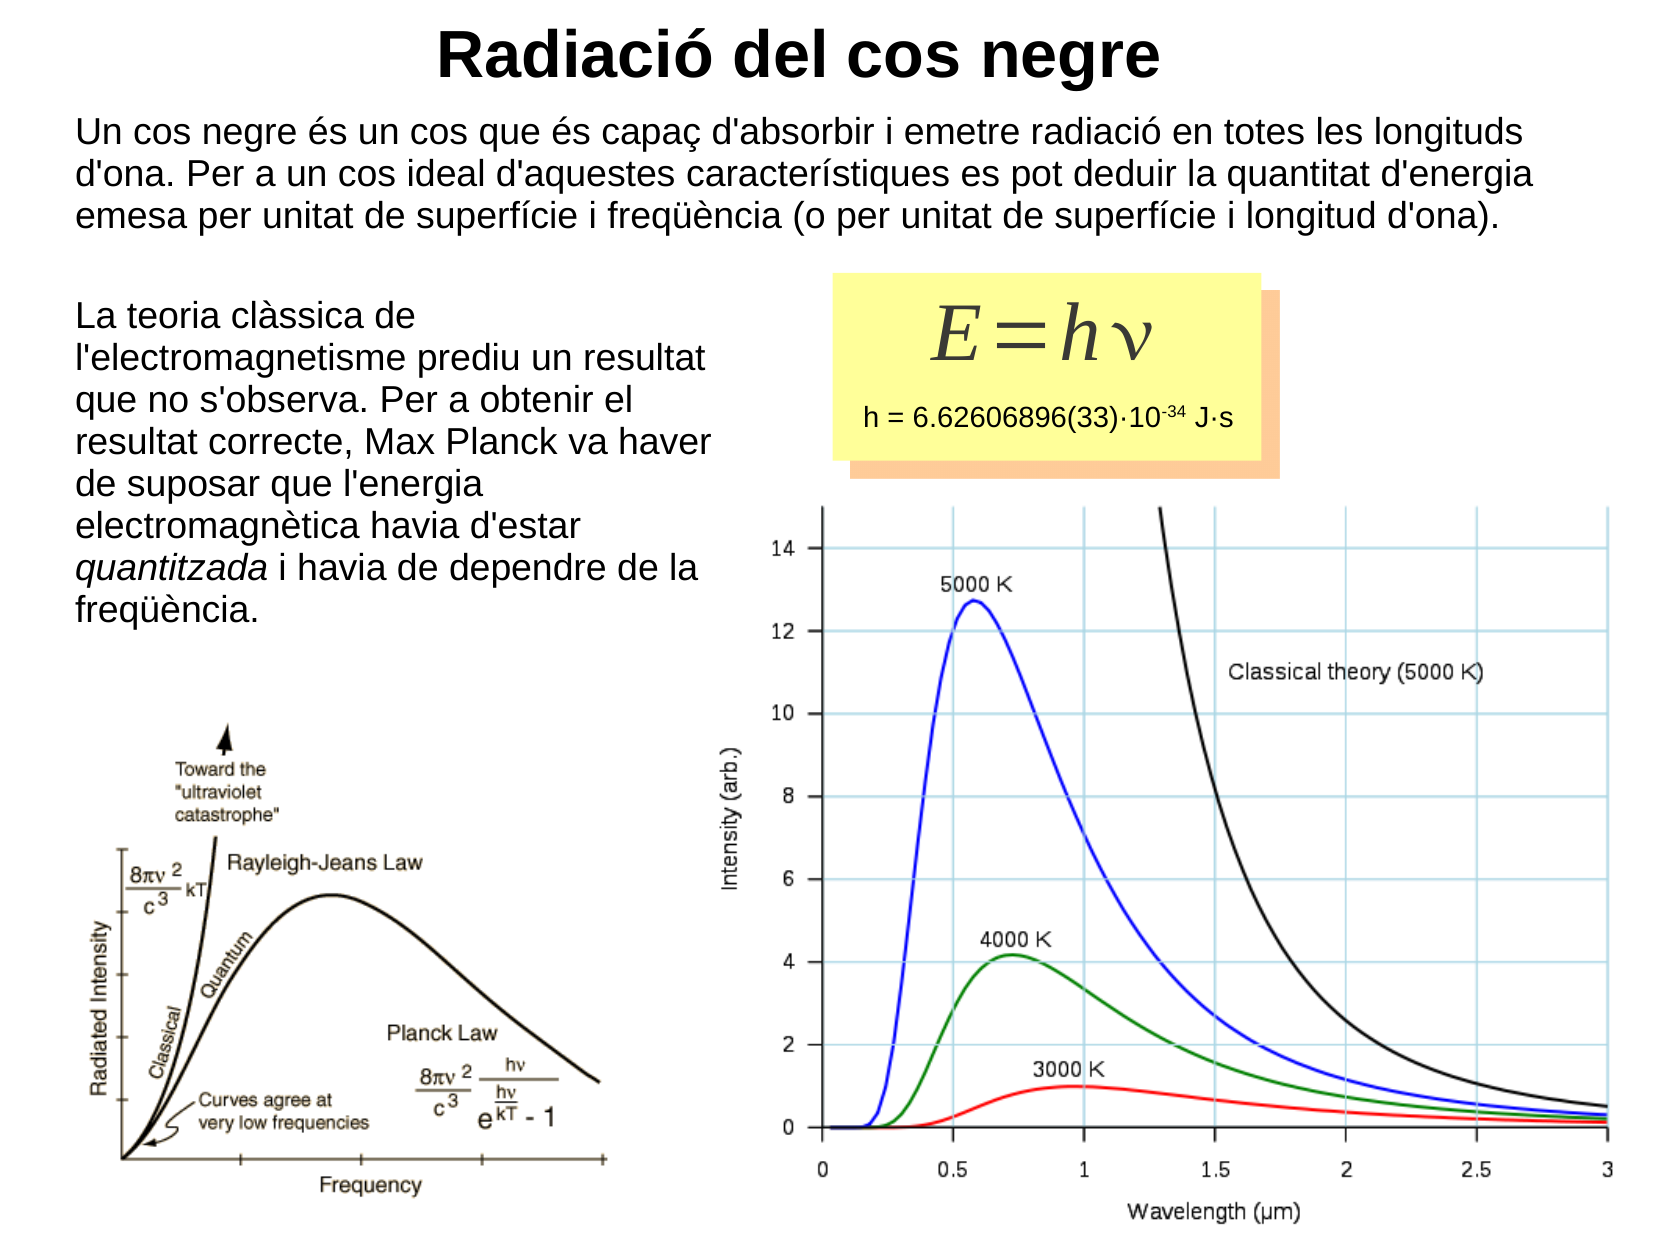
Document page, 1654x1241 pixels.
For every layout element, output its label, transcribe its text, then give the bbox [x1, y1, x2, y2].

chart [918, 287, 1166, 380]
picture [77, 712, 628, 1208]
text_box [832, 272, 1262, 461]
text_box La teoria clàssica de l'electromagnetisme prediu un resultat que no s'observa. Per a obtenir el resultat correcte, Max Planck va haver de suposar que l'energia electromagnètica havia d'estar quantitzada i havia de dependre de la freqüència. [60, 287, 763, 638]
picture [709, 481, 1647, 1232]
text_box Un cos negre és un cos que és capaç d'absorbir i emetre radiació en totes les longituds d'ona. Per a un cos ideal d'aquestes característiques es pot deduir la quantitat d'energia emesa per unitat de superfície i freqüència (o per unitat de superfície i longitud d'ona). [60, 102, 1616, 252]
text_box Radiació del cos negre [421, 9, 1457, 100]
text_box h = 6.62606896(33)·10-34 J·s [848, 393, 1251, 451]
